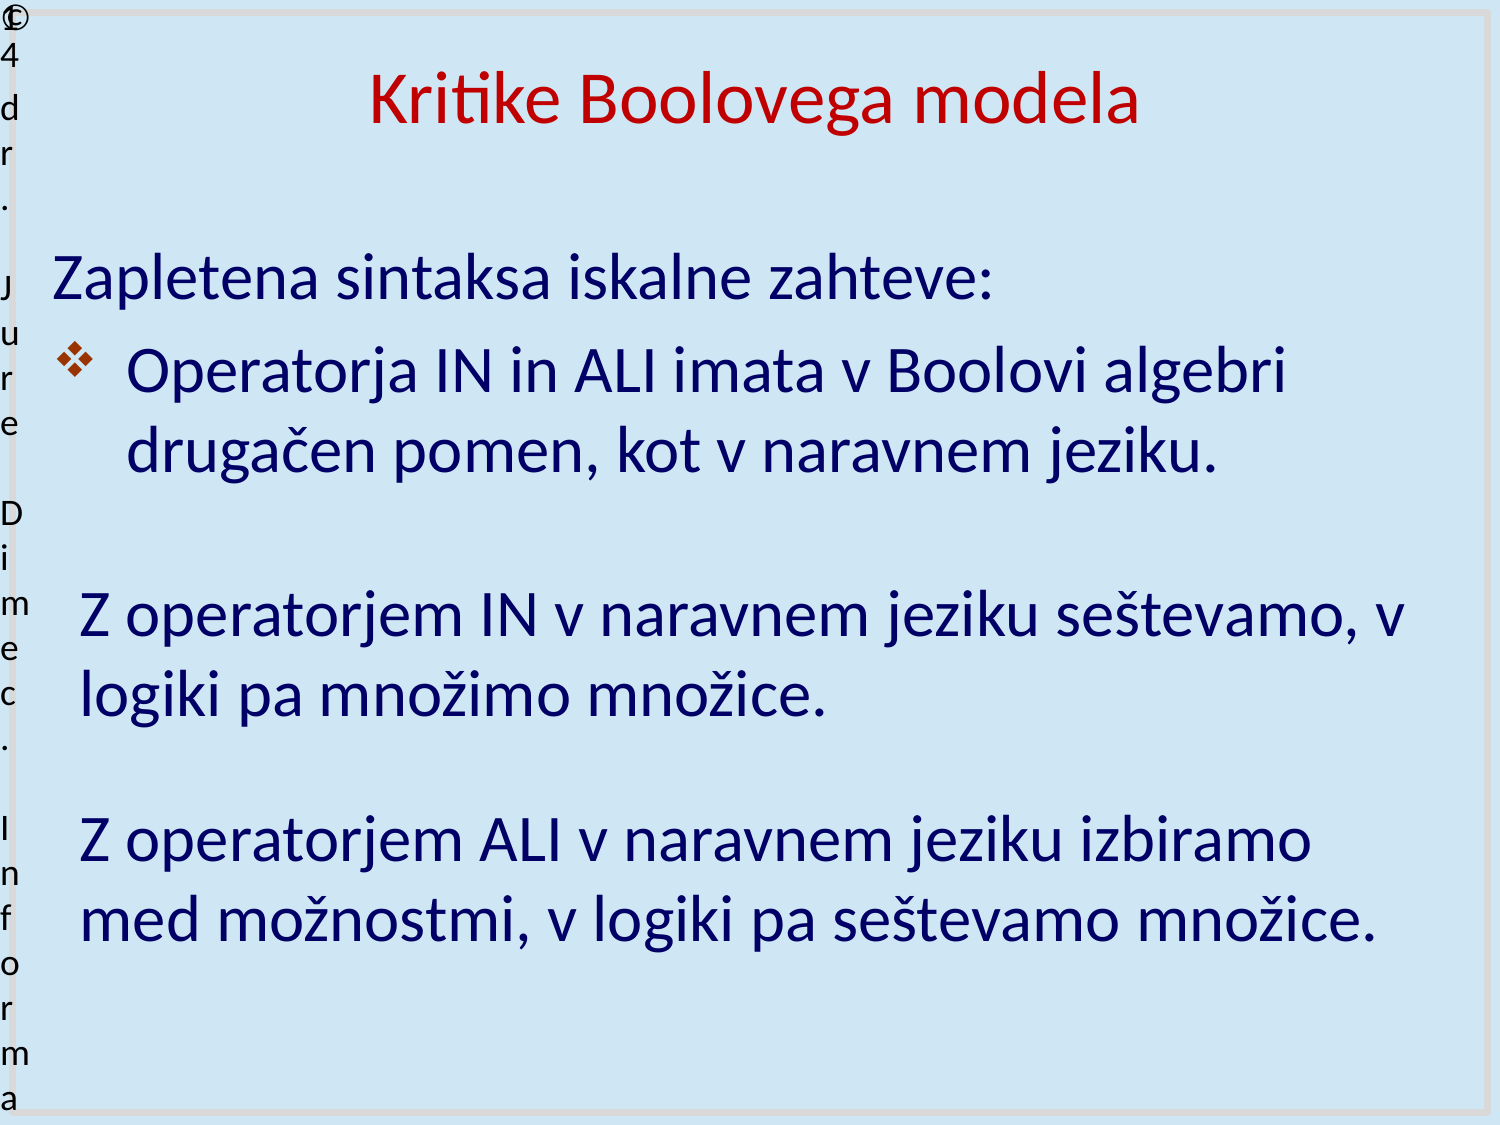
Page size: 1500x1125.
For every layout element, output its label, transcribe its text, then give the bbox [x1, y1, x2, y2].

list Zapletena sintaksa iskalne zahteve: Operatorja IN in ALI imata v Boolovi algebri drugačen pomen, kot v naravnem jeziku. [37, 224, 1475, 1050]
title Kritike Boolovega modela [37, 37, 1475, 150]
text_box Z operatorjem IN v naravnem jeziku seštevamo, v logiki pa množimo množice. [64, 562, 1428, 738]
text_box Z operatorjem ALI v naravnem jeziku izbiramo med možnostmi, v logiki pa seštevamo množice. [64, 787, 1440, 963]
